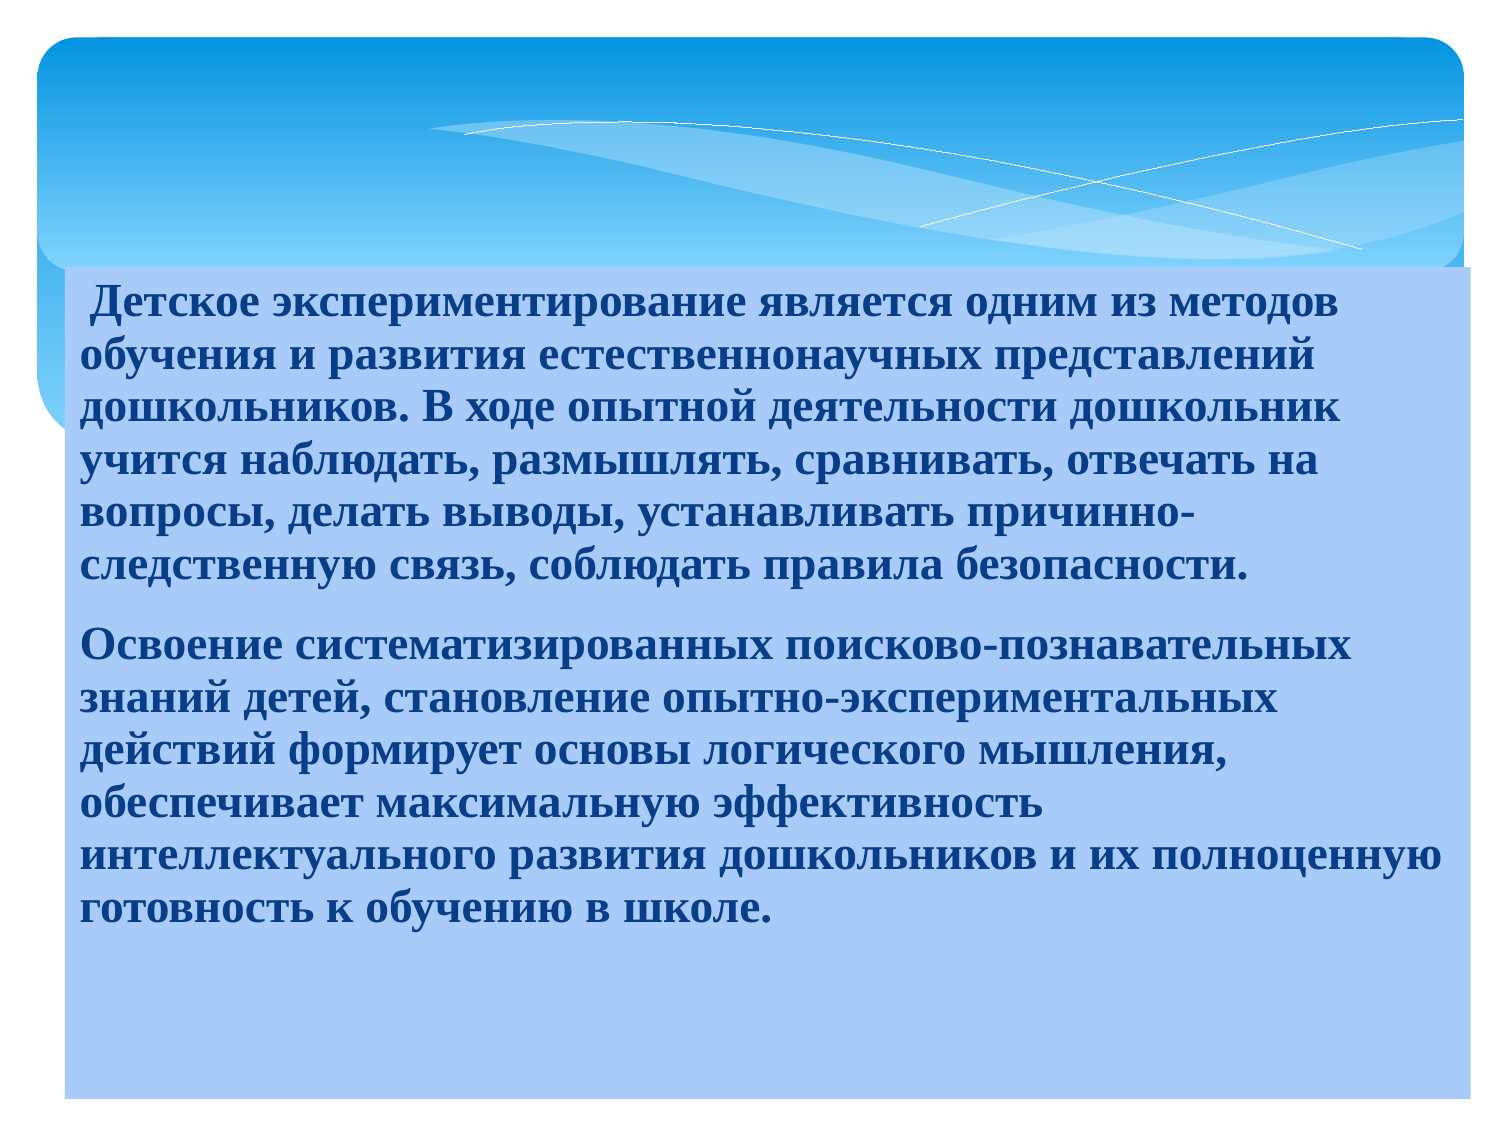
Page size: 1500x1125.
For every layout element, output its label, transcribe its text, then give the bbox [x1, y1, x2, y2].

list Детское экспериментирование является одним из методов обучения и развития естественнонаучных представлений дошкольников. В ходе опытной деятельности дошкольник учится наблюдать, размышлять, сравнивать, отвечать на вопросы, делать выводы, устанавливать причинно-следственную связь, соблюдать правила безопасности. Освоение систематизированных поисково-познавательных знаний детей, становление опытно-экспериментальных действий формирует основы логического мышления, обеспечивает максимальную эффективность интеллектуального развития дошкольников и их полноценную готовность к обучению в школе. [64, 267, 1471, 1099]
